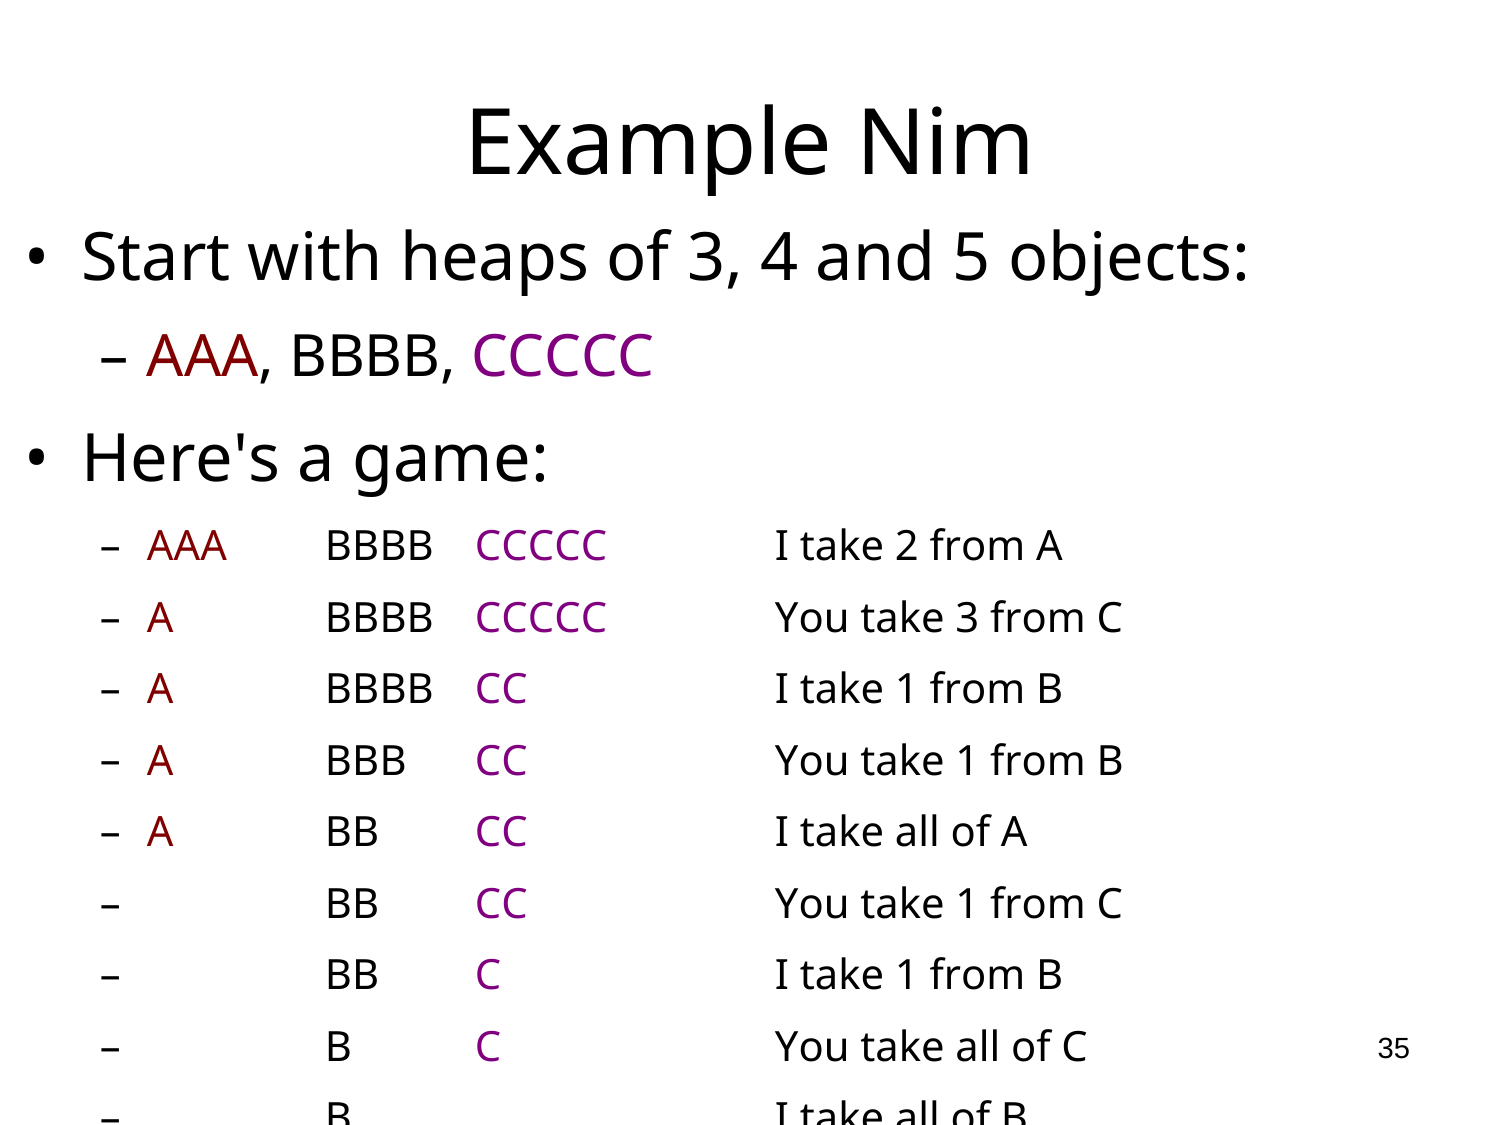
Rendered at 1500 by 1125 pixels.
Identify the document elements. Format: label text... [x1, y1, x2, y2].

list Start with heaps of 3, 4 and 5 objects: AAA, BBBB, CCCCC Here's a game: AAA BBBB CCCCC I take 2 from A A BBBB CCCCC You take 3 from C A BBBB CC I take 1 from B A BBB CC You take 1 from B A BB CC I take all of A BB CC You take 1 from C BB C I take 1 from B B C You take all of C B I take all of B You lose! (you cannot go) [24, 209, 1476, 1095]
title Example Nim [24, 45, 1476, 209]
